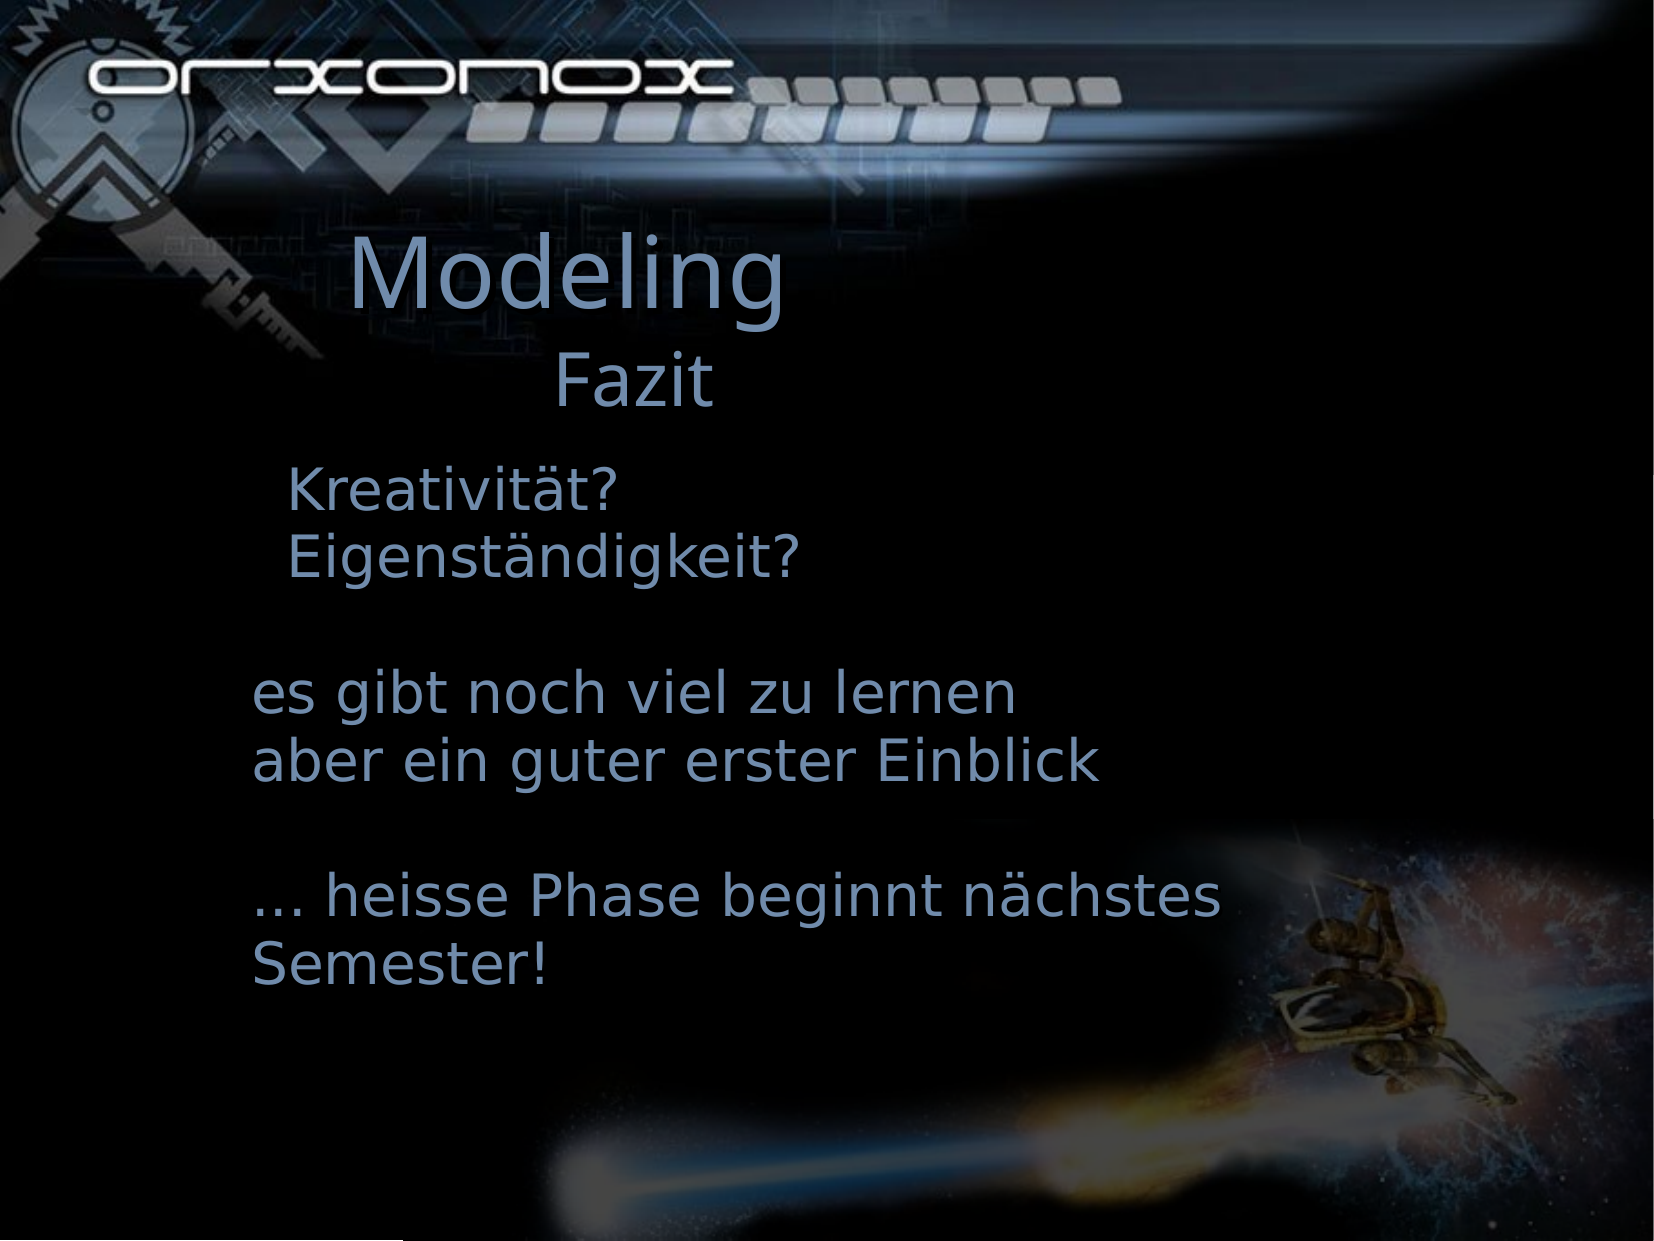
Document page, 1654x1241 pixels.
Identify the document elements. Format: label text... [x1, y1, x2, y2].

picture [0, 0, 1654, 475]
text_box Modeling [330, 194, 1306, 250]
text_box Kreativität? Eigenständigkeit? es gibt noch viel zu lernen aber ein guter erster Einblick ... heisse Phase beginnt nächstes Semester! [236, 448, 1323, 1006]
text_box Fazit [537, 319, 1536, 365]
picture [403, 819, 1654, 1241]
